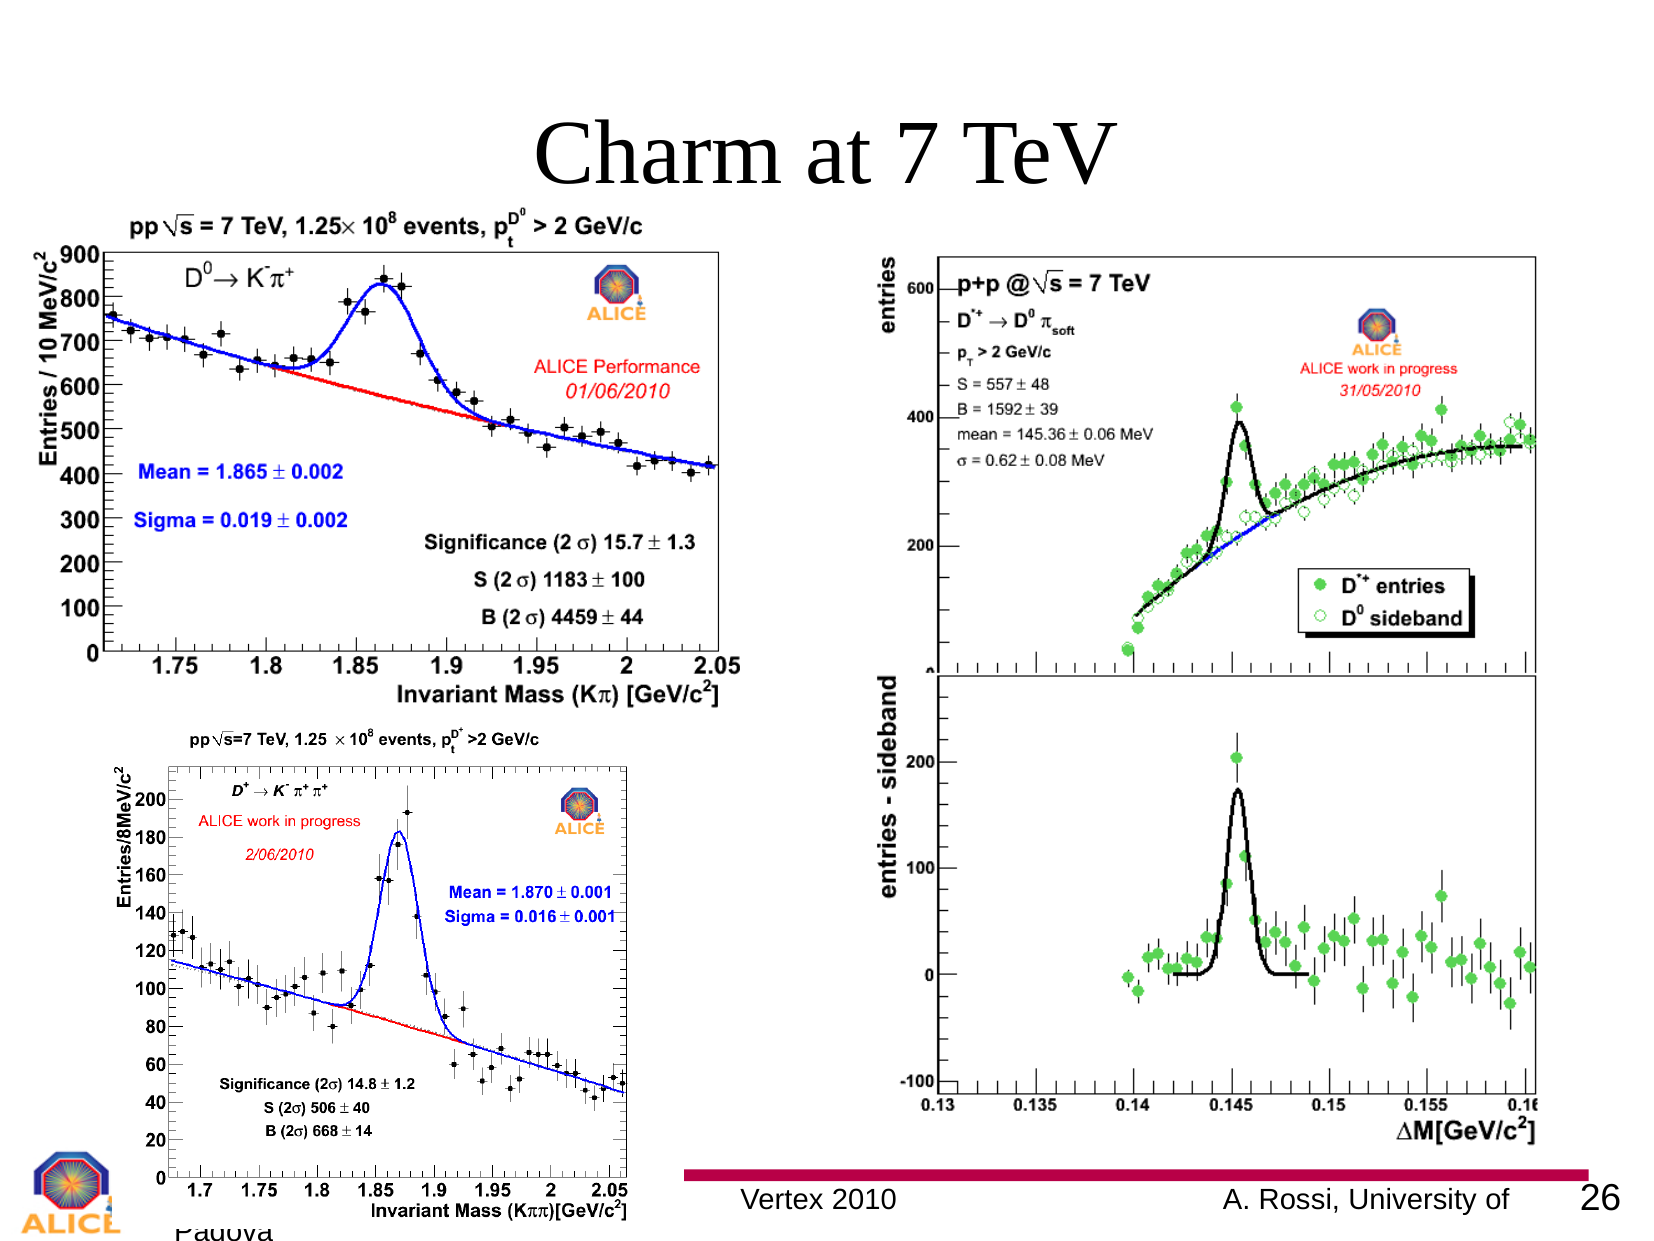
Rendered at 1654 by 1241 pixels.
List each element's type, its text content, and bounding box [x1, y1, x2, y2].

text_box Loch Lomond, 07/06/2010 Vertex 2010 A. Rossi, University of Padova [684, 1175, 1564, 1223]
picture [11, 200, 795, 1241]
text_box 26 [1564, 1169, 1648, 1227]
title Charm at 7 TeV [82, 56, 1571, 250]
text_box [684, 1169, 1564, 1175]
picture [856, 219, 1600, 1152]
